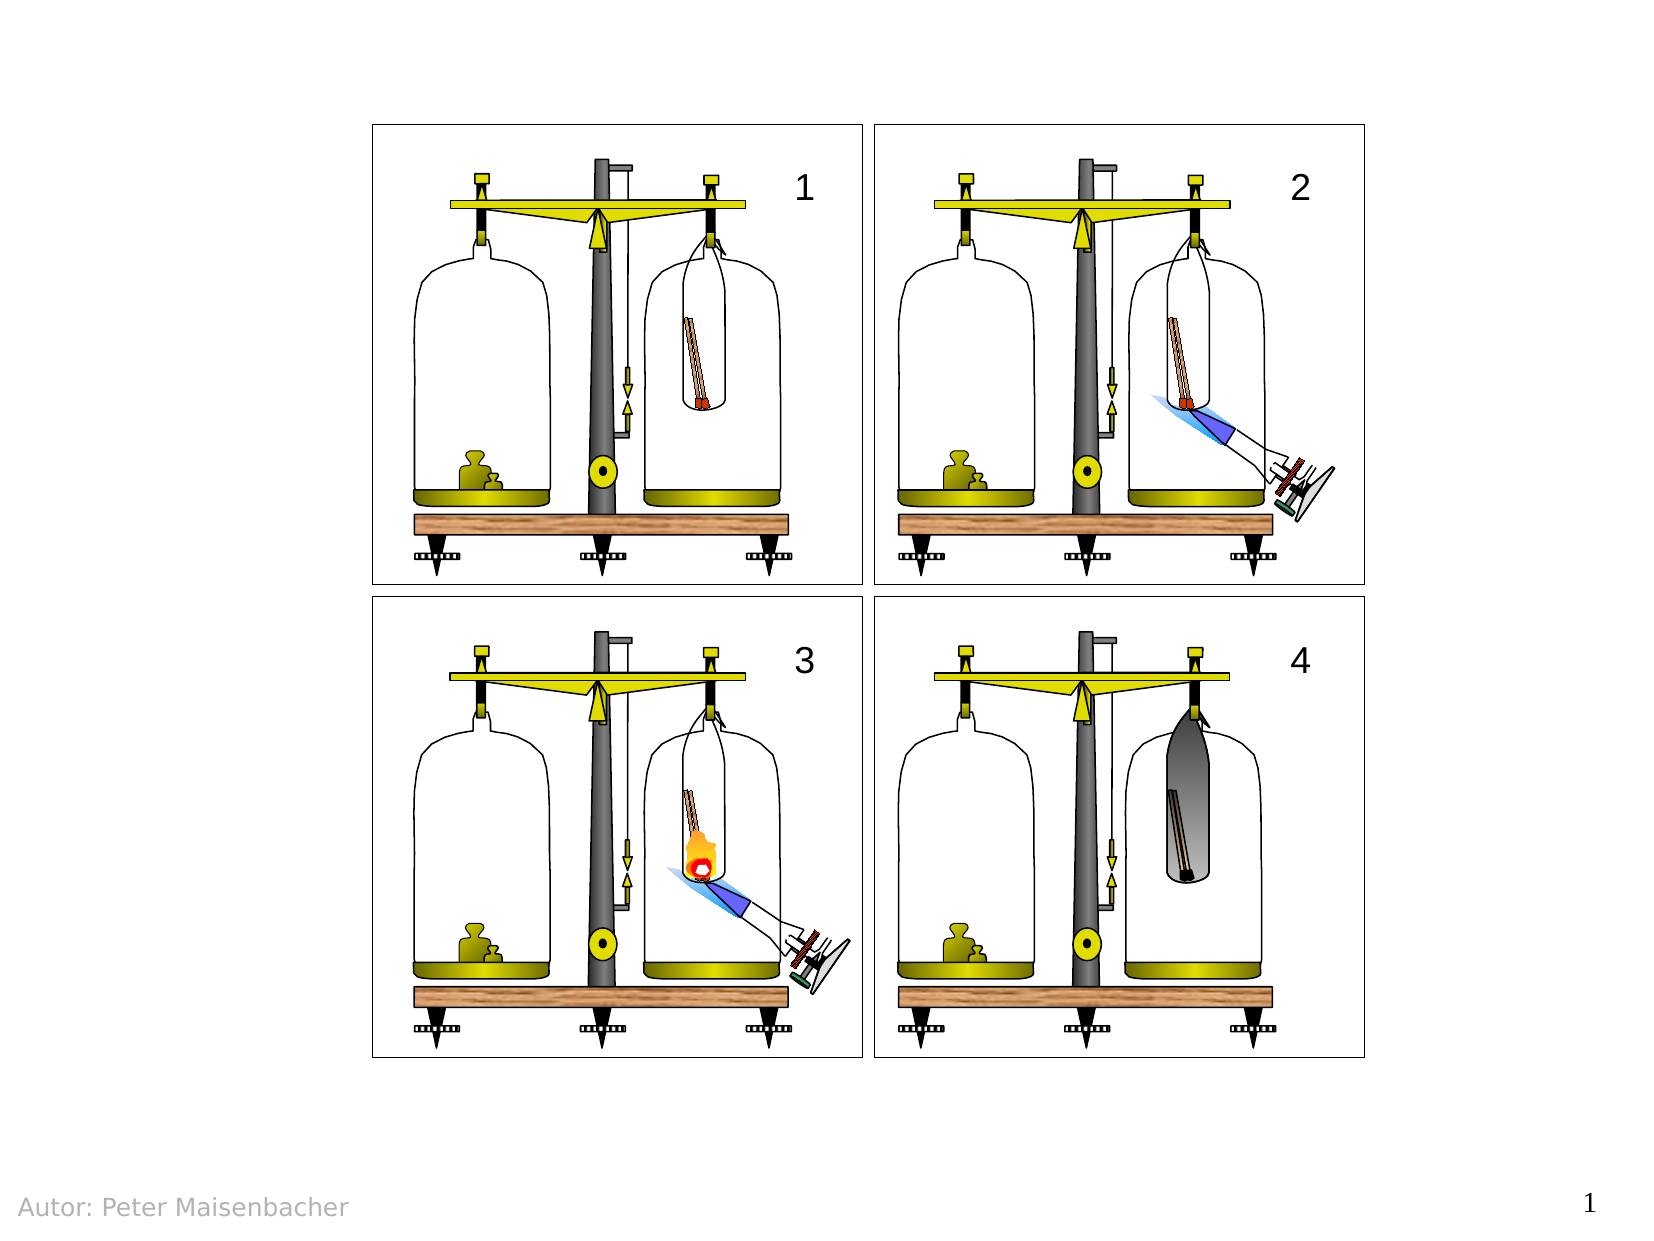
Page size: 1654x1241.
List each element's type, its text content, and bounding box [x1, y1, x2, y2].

text_box [643, 962, 780, 979]
text_box [897, 923, 1034, 979]
text_box [1276, 488, 1285, 495]
text_box [1106, 873, 1117, 904]
text_box [643, 489, 780, 507]
text_box [897, 450, 1034, 507]
text_box [413, 923, 550, 979]
text_box [623, 367, 633, 399]
text_box [413, 450, 550, 507]
text_box [790, 959, 818, 987]
text_box [665, 866, 751, 918]
text_box [898, 631, 1276, 1048]
text_box [1168, 317, 1195, 410]
text_box [622, 873, 632, 904]
text_box 1 [779, 159, 835, 231]
text_box [1276, 457, 1305, 490]
text_box [790, 929, 820, 968]
text_box 3 [779, 631, 835, 703]
text_box [622, 839, 633, 871]
text_box [1150, 394, 1236, 446]
text_box [1275, 505, 1289, 515]
text_box [1107, 839, 1117, 871]
text_box [1124, 962, 1261, 979]
text_box [1128, 489, 1265, 507]
text_box 4 [1275, 631, 1331, 703]
text_box [414, 631, 792, 1048]
text_box [793, 979, 805, 988]
text_box [683, 789, 717, 882]
text_box [898, 159, 1276, 576]
text_box [810, 941, 848, 991]
text_box [1275, 487, 1303, 515]
text_box 2 [1275, 159, 1331, 231]
text_box [1297, 469, 1332, 519]
text_box [414, 159, 792, 576]
text_box [1107, 367, 1117, 399]
text_box [684, 317, 711, 410]
